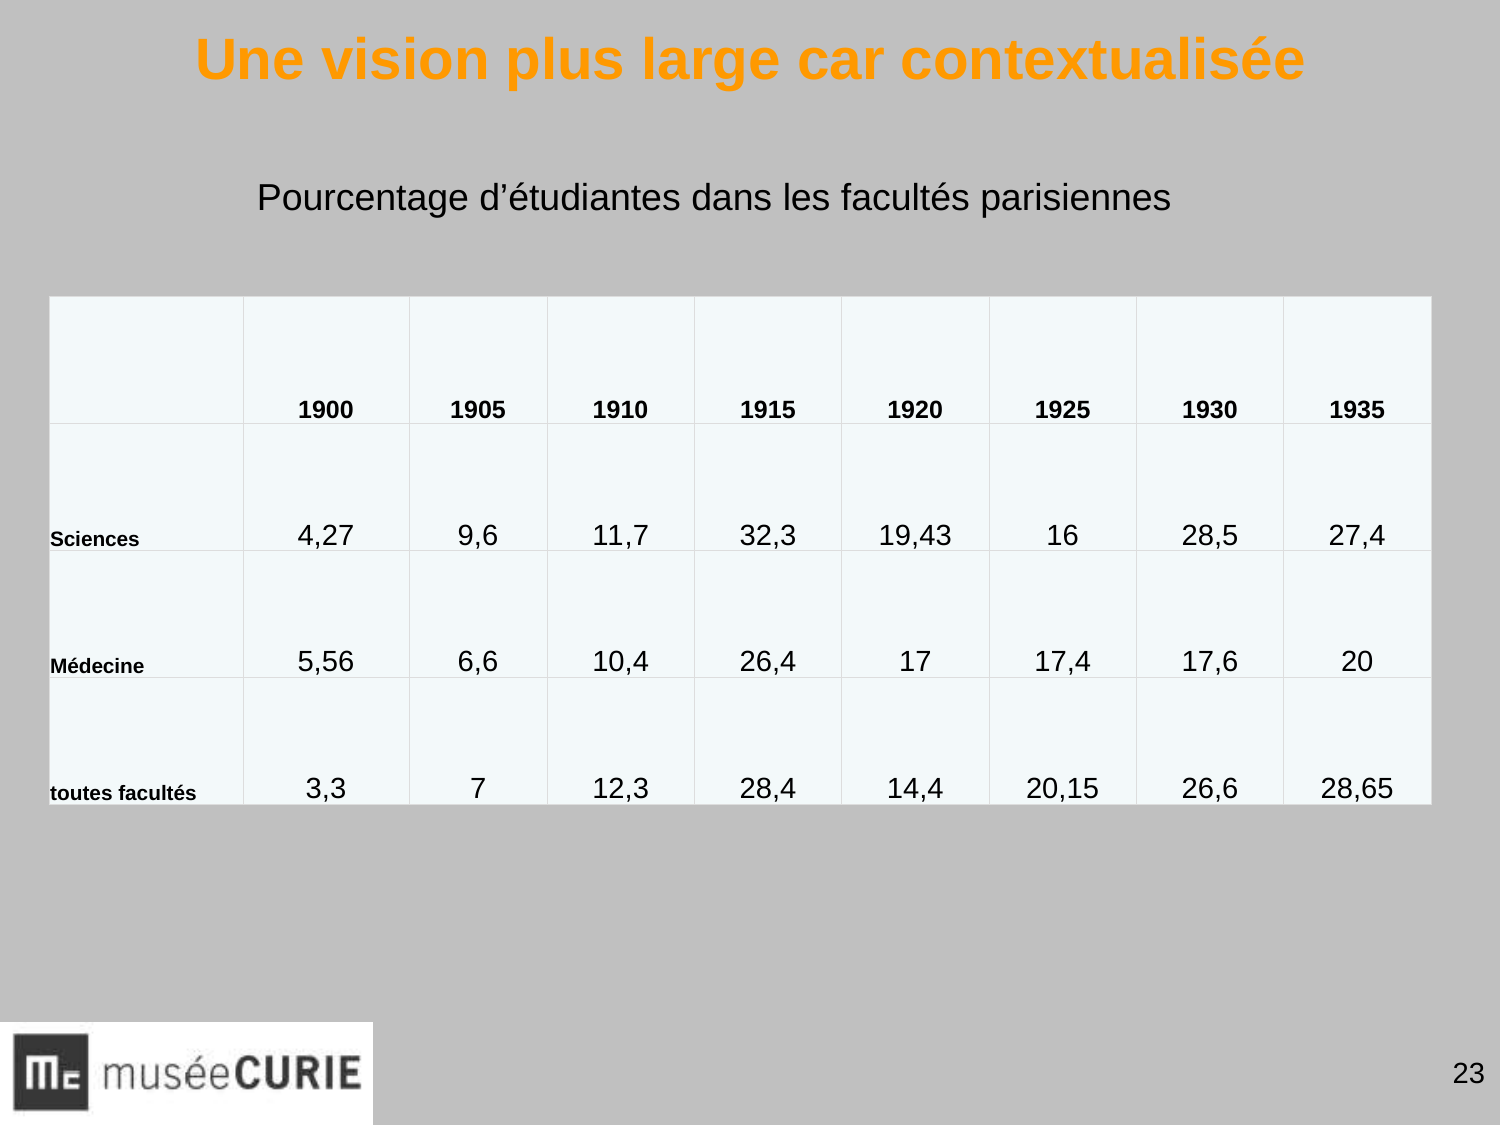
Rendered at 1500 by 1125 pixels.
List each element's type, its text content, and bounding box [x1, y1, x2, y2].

table_cell Sciences [50, 424, 243, 550]
table_cell 28,5 [1137, 424, 1283, 550]
table_cell 9,6 [410, 424, 547, 550]
table_cell 5,56 [244, 551, 409, 677]
table_cell 19,43 [842, 424, 989, 550]
table_cell 4,27 [244, 424, 409, 550]
table_cell 14,4 [842, 678, 989, 804]
table_cell 28,4 [695, 678, 841, 804]
table_cell 26,6 [1137, 678, 1283, 804]
table_header 1920 [842, 297, 989, 423]
picture [0, 1022, 373, 1125]
table_cell 28,65 [1284, 678, 1431, 804]
table_cell toutes facultés [50, 678, 243, 804]
table_cell Médecine [50, 551, 243, 677]
text_box <numéro> [1387, 1046, 1500, 1125]
table_header 1935 [1284, 297, 1431, 423]
table_cell 11,7 [548, 424, 694, 550]
table_cell 16 [990, 424, 1136, 550]
text_box Pourcentage d’étudiantes dans les facultés parisiennes [242, 165, 1264, 226]
text_box Une vision plus large car contextualisée [51, 13, 1452, 99]
table_header 1930 [1137, 297, 1283, 423]
table_header 1915 [695, 297, 841, 423]
table_cell 17,4 [990, 551, 1136, 677]
table_header 1900 [244, 297, 409, 423]
table_cell 7 [410, 678, 547, 804]
table_cell 20 [1284, 551, 1431, 677]
table_cell 27,4 [1284, 424, 1431, 550]
table_cell 32,3 [695, 424, 841, 550]
table_cell 12,3 [548, 678, 694, 804]
table_cell 3,3 [244, 678, 409, 804]
table_cell 17 [842, 551, 989, 677]
table_header 1905 [410, 297, 547, 423]
table_header 1910 [548, 297, 694, 423]
table_header [50, 297, 243, 423]
table_cell 26,4 [695, 551, 841, 677]
table_cell 6,6 [410, 551, 547, 677]
table_cell 17,6 [1137, 551, 1283, 677]
table_cell 10,4 [548, 551, 694, 677]
table_cell 20,15 [990, 678, 1136, 804]
table_header 1925 [990, 297, 1136, 423]
